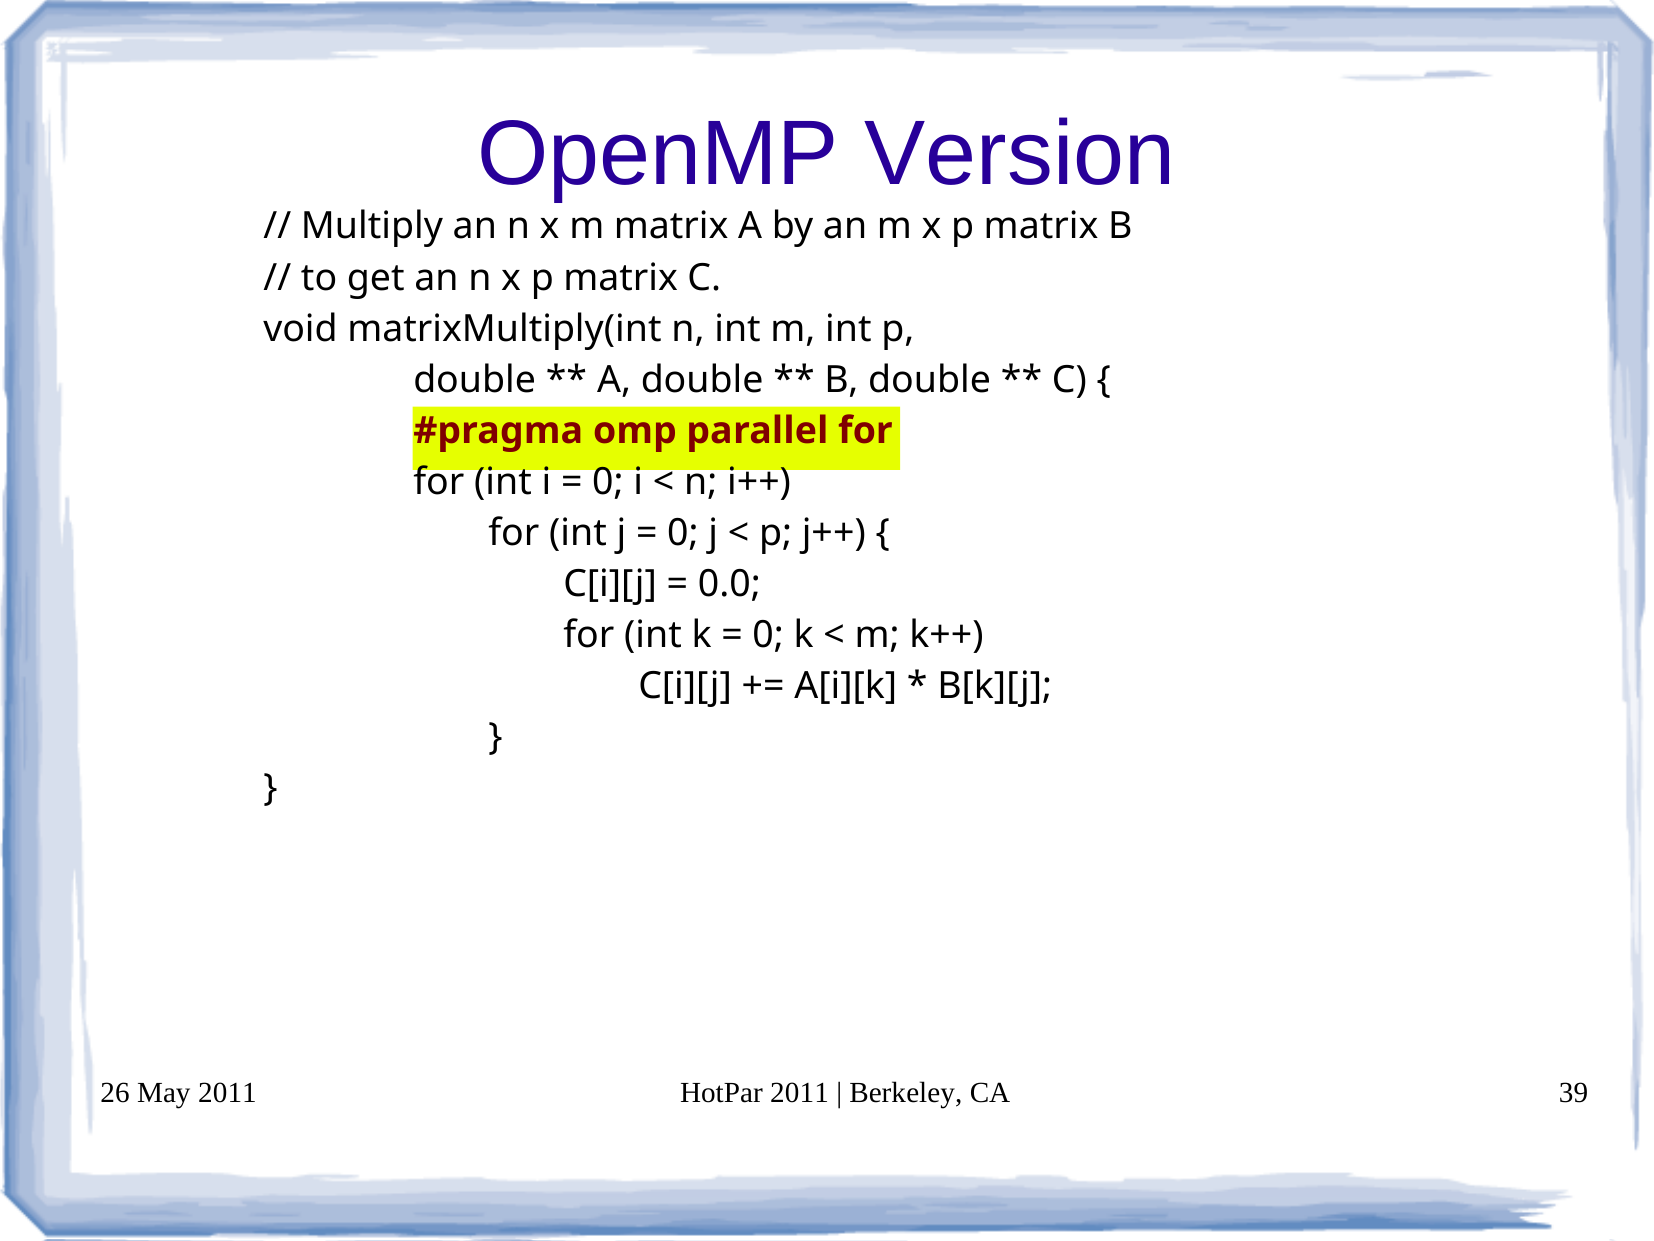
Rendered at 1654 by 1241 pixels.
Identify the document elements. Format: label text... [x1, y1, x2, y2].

title OpenMP Version [82, 49, 1571, 257]
text_box // Multiply an n x m matrix A by an m x p matrix B // to get an n x p matrix C. void matrixMultiply(int n, int m, int p, double ** A, double ** B, double ** C) { #pragma omp parallel for for (int i = 0; i < n; i++) for (int j = 0; j < p; j++) { C[i][j] = 0.0; for (int k = 0; k < m; k++) C[i][j] += A[i][k] * B[k][j]; } } [248, 191, 1337, 834]
picture [0, 0, 1654, 1241]
